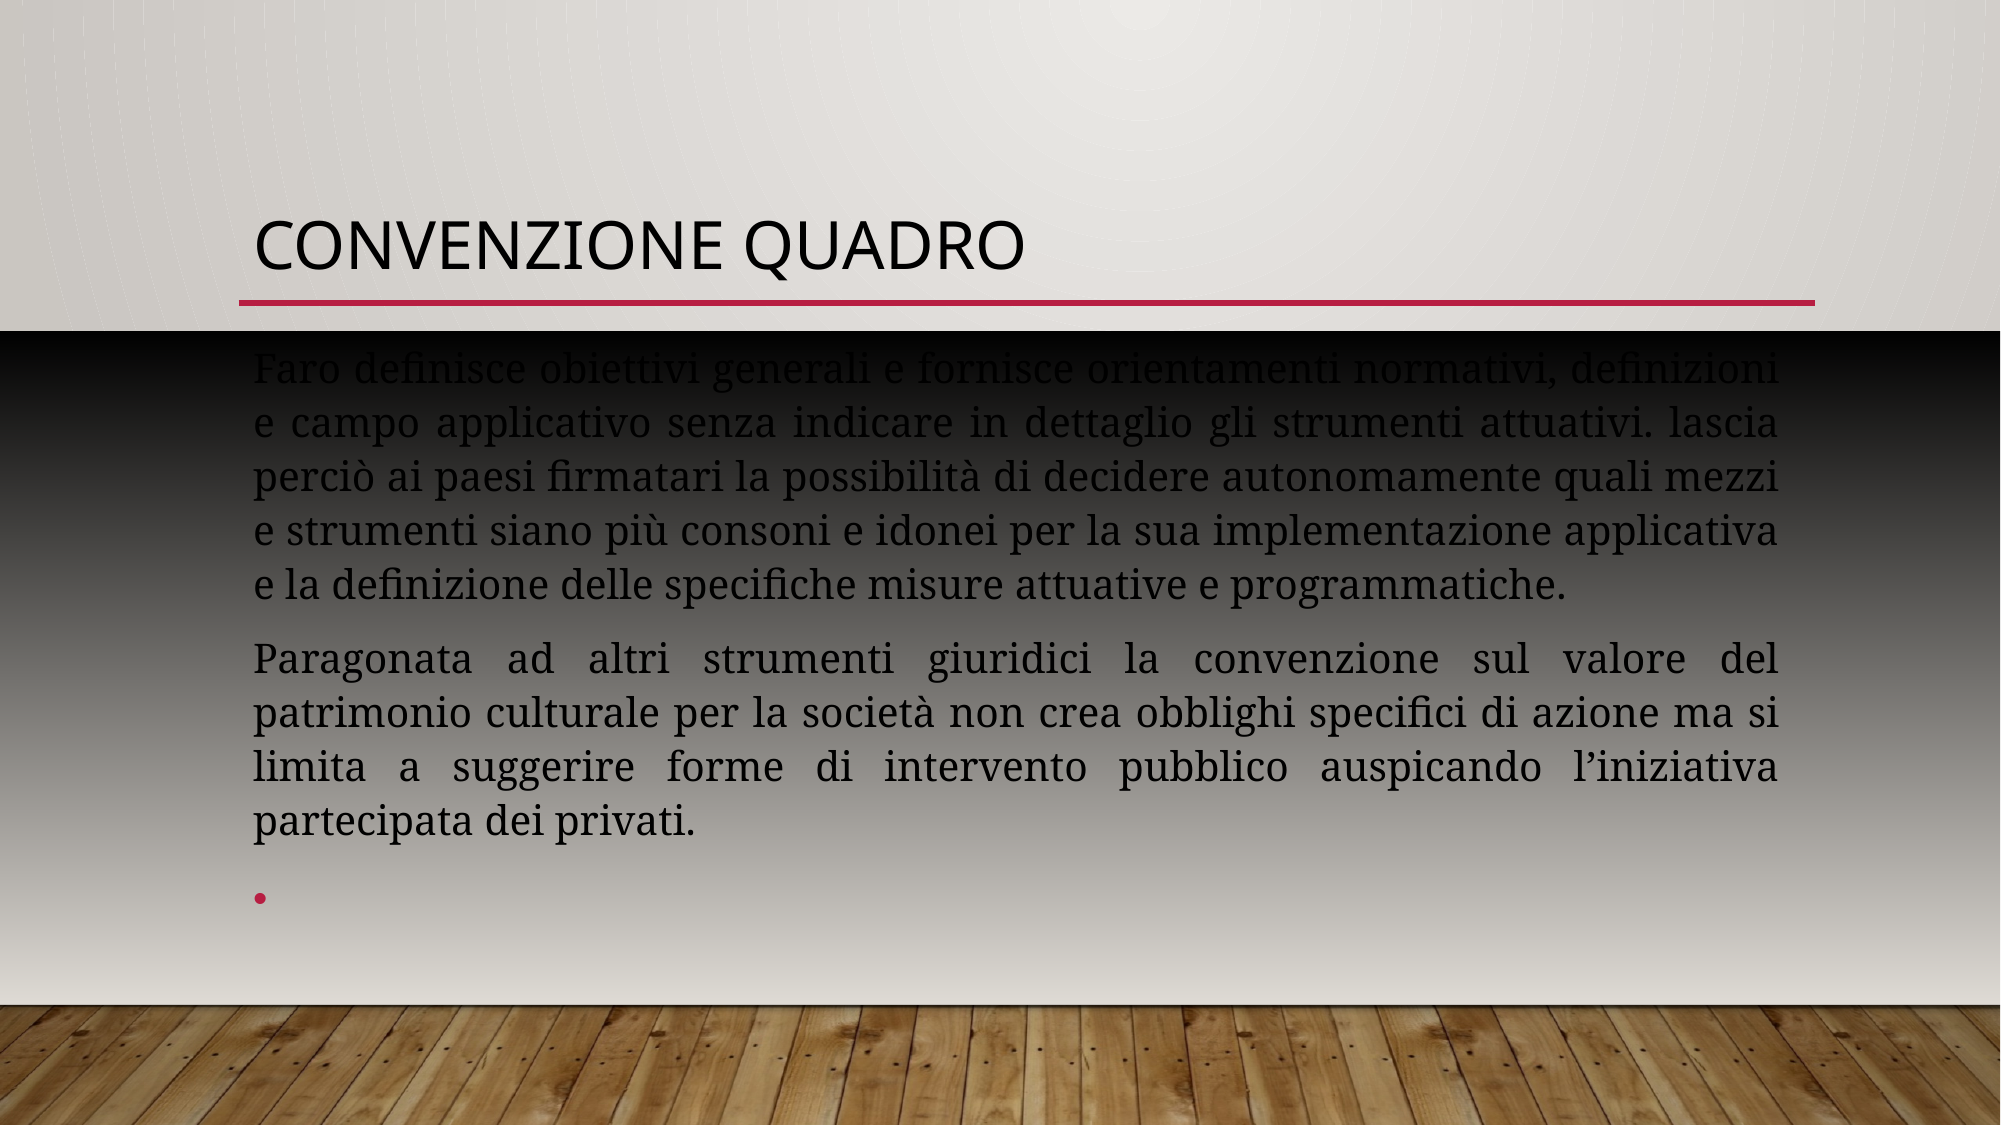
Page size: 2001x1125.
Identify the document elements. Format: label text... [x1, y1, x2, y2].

list Faro definisce obiettivi generali e fornisce orientamenti normativi, definizioni e campo applicativo senza indicare in dettaglio gli strumenti attuativi. lascia perciò ai paesi firmatari la possibilità di decidere autonomamente quali mezzi e strumenti siano più consoni e idonei per la sua implementazione applicativa e la definizione delle specifiche misure attuative e programmatiche. Paragonata ad altri strumenti giuridici la convenzione sul valore del patrimonio culturale per la società non crea obblighi specifici di azione ma si limita a suggerire forme di intervento pubblico auspicando l’iniziativa partecipata dei privati. [238, 330, 1814, 897]
title Convenzione quadro [238, 131, 1814, 305]
